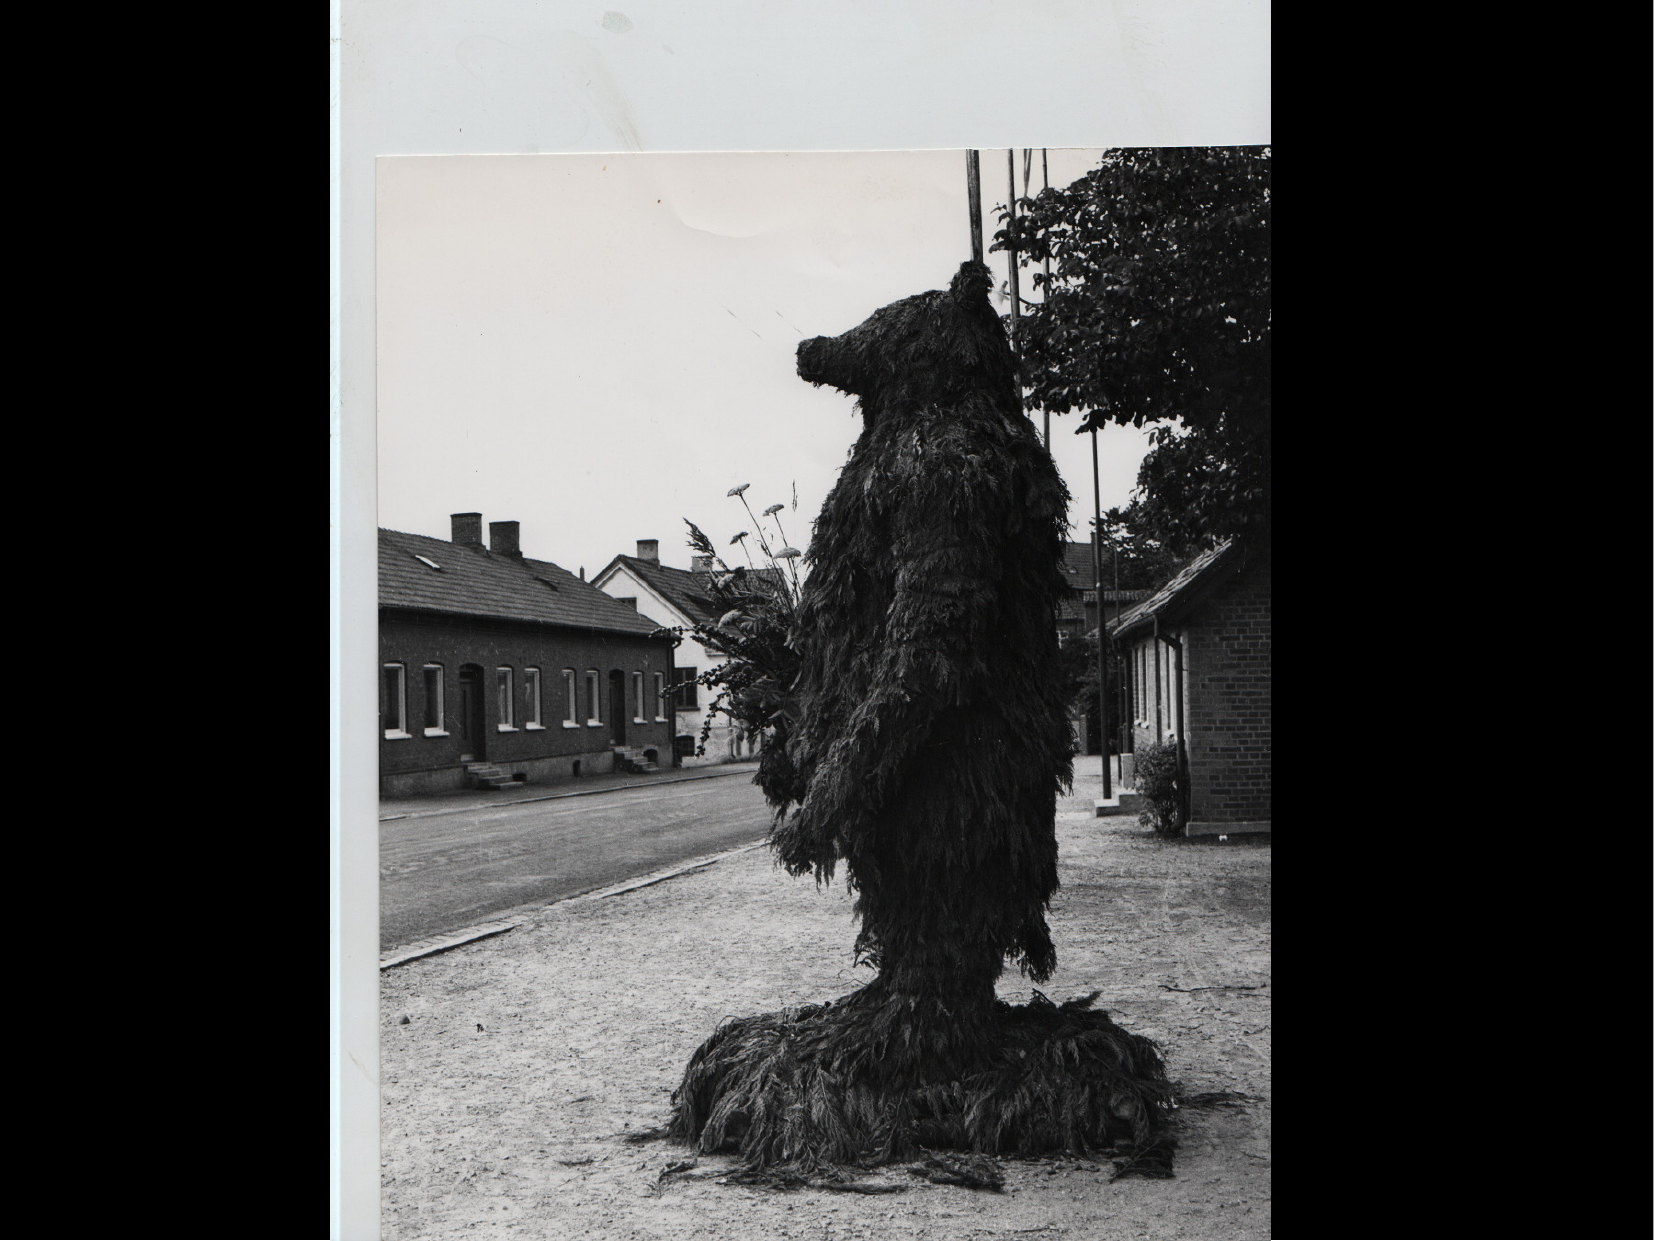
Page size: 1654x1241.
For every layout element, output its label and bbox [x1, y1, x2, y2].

picture [330, 0, 1271, 1241]
